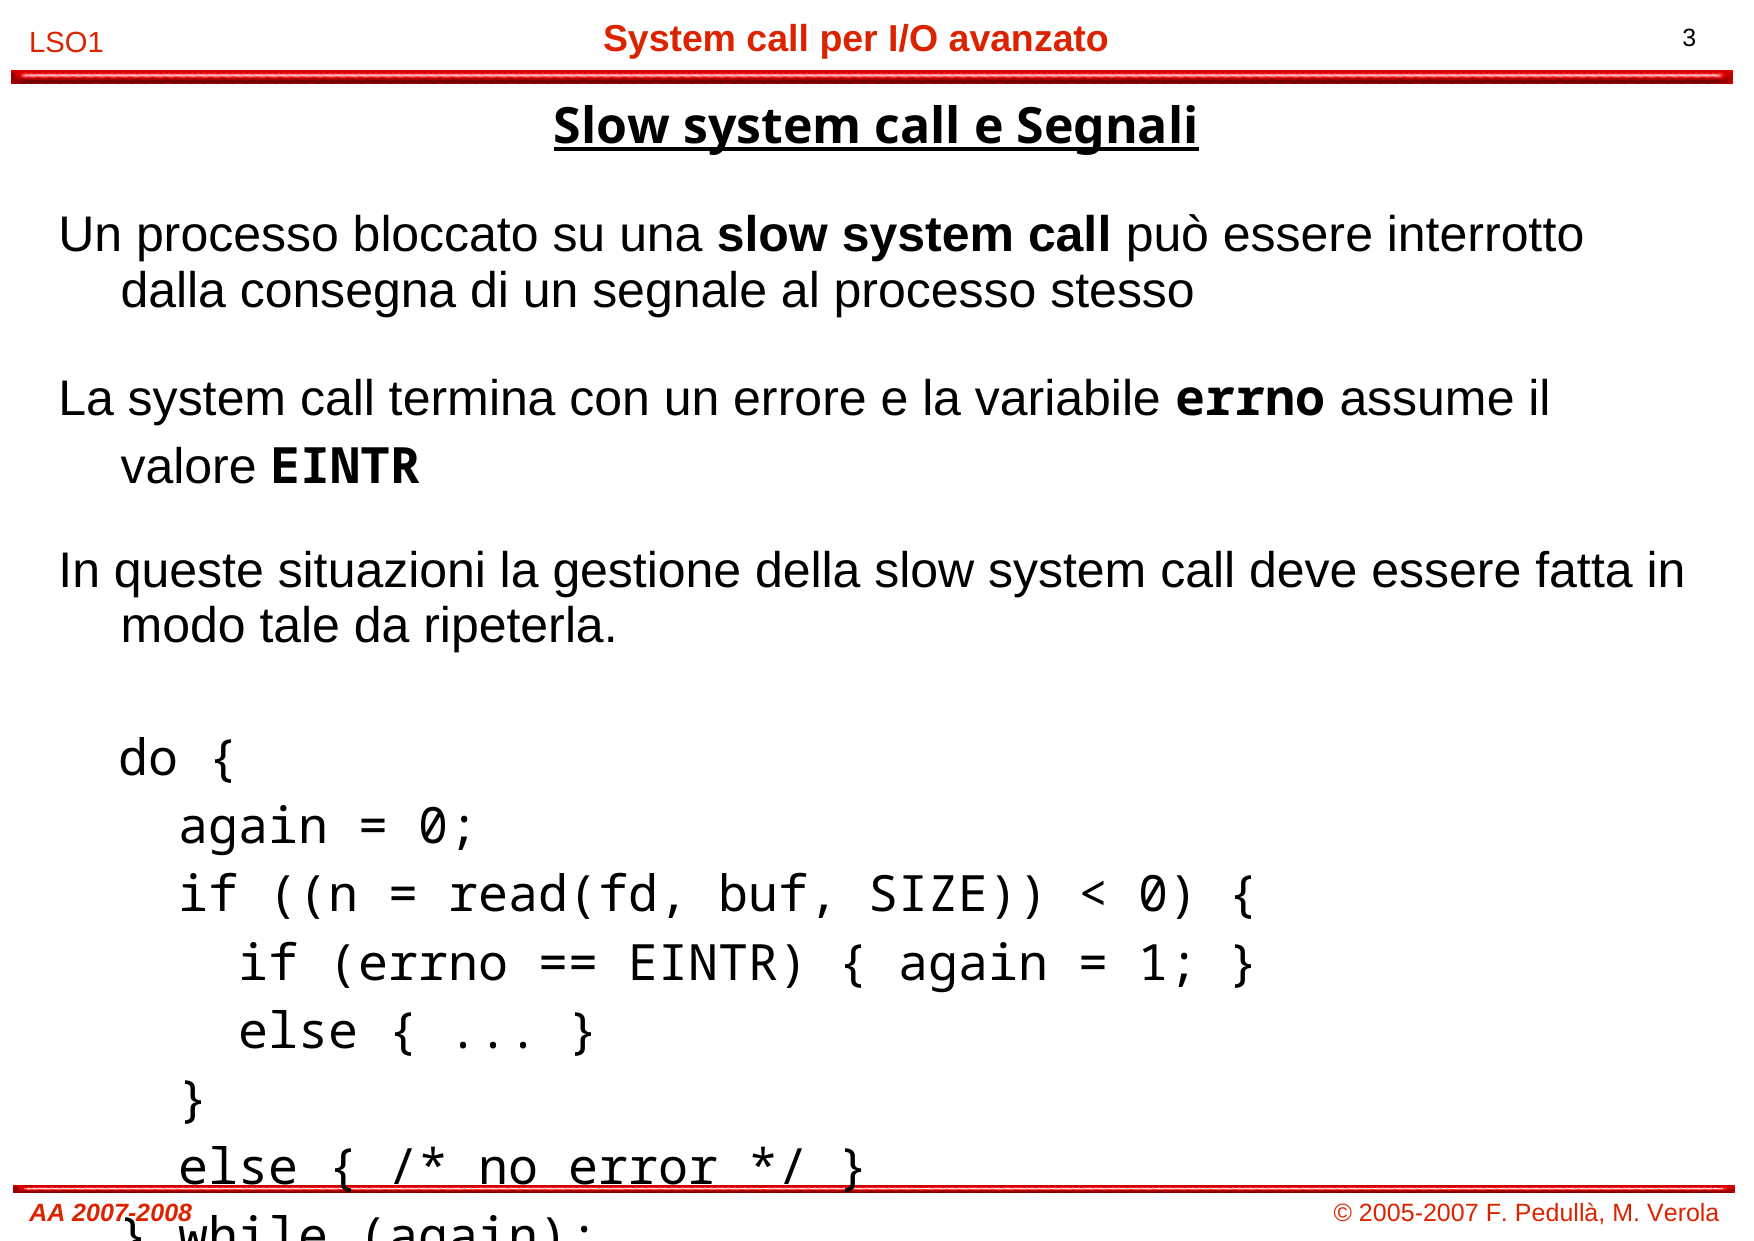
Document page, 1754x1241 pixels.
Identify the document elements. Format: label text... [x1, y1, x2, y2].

picture [13, 1185, 1735, 1193]
picture [11, 70, 1733, 84]
title Slow system call e Segnali [40, 78, 1713, 174]
list Un processo bloccato su una slow system call può essere interrotto dalla consegna di un segnale al processo stesso La system call termina con un errore e la variabile errno assume il valore EINTR In queste situazioni la gestione della slow system call deve essere fatta in modo tale da ripeterla. do { again = 0; if ((n = read(fd, buf, SIZE)) < 0) { if (errno == EINTR) { again = 1; } else { ... } } else { /* no error */ } } while (again); [58, 206, 1696, 1173]
